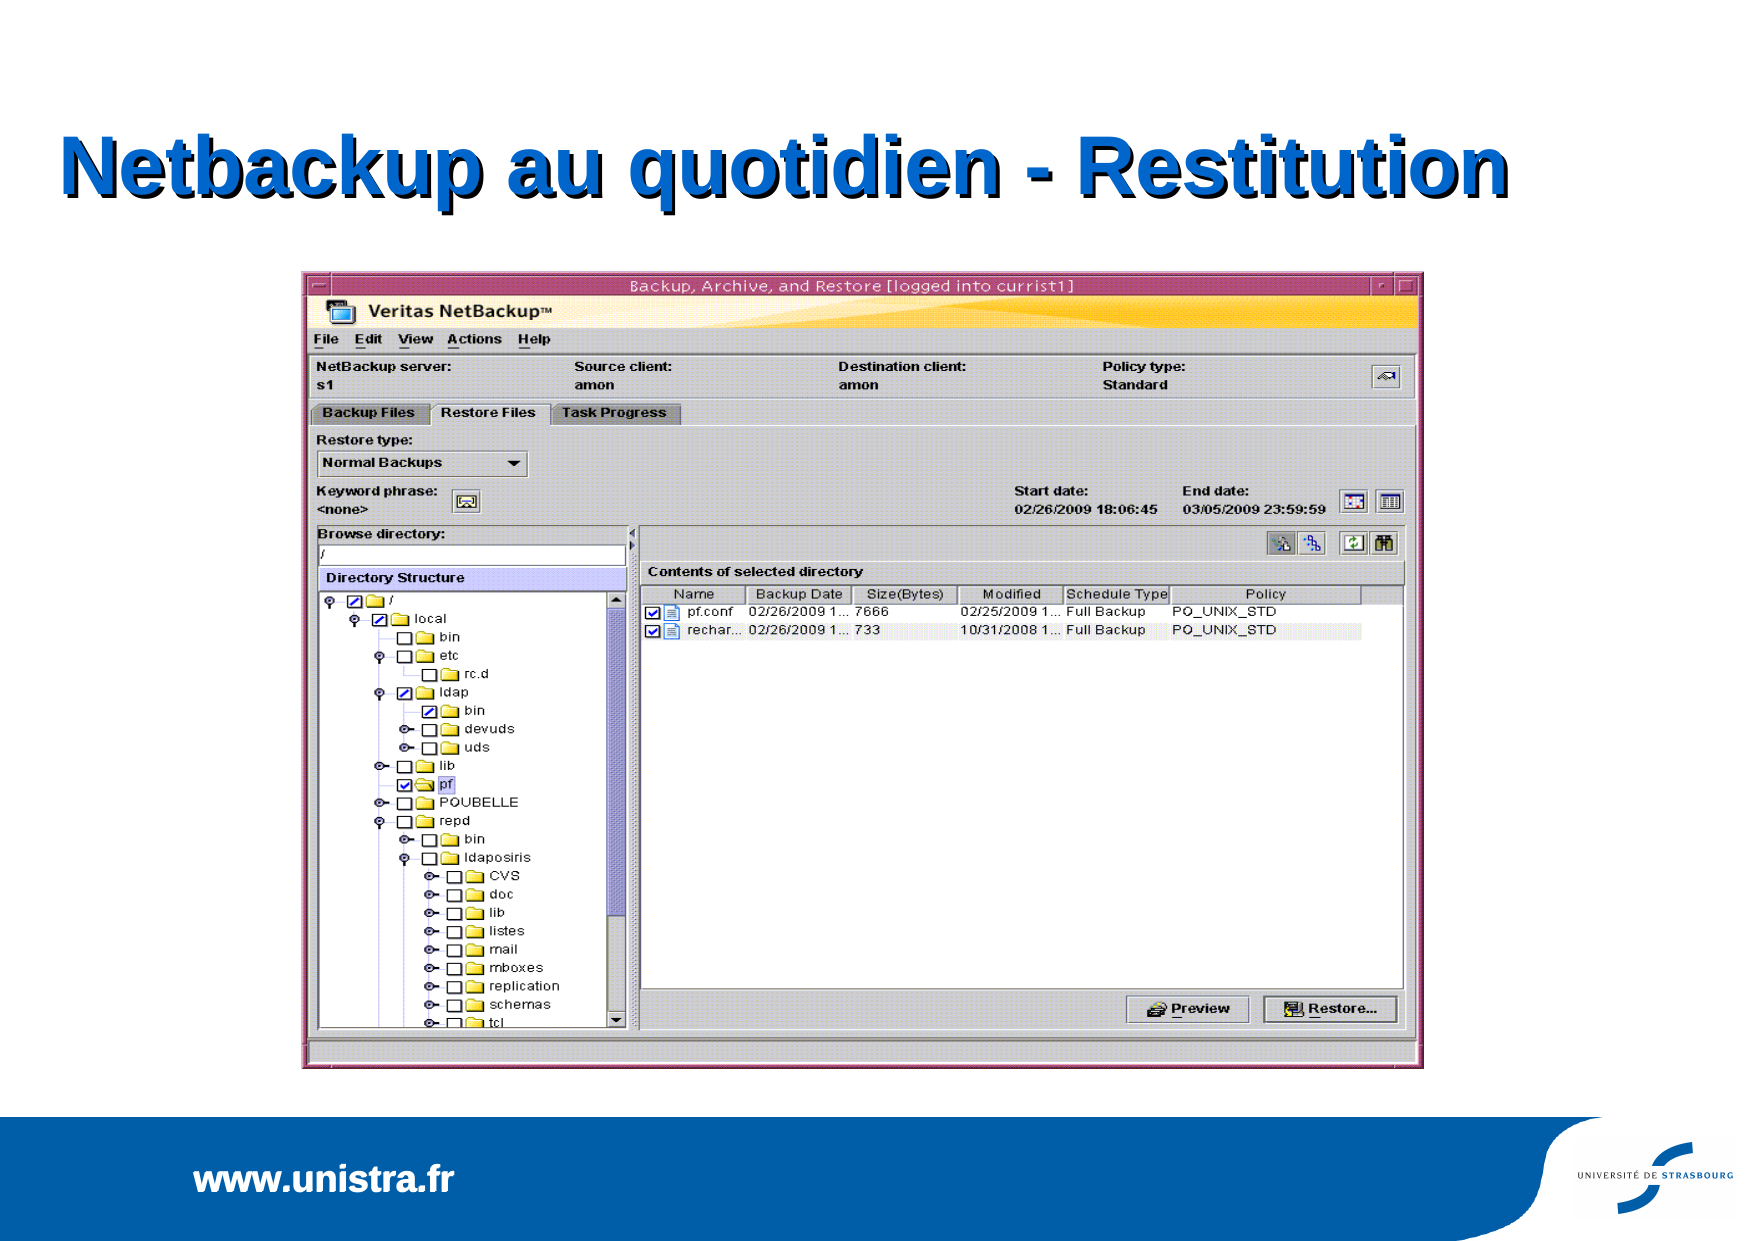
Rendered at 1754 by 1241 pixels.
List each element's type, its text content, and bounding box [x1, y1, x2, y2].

picture [301, 271, 1424, 1069]
picture [0, 1115, 1737, 1241]
title Netbackup au quotidien - Restitution [58, 39, 1683, 293]
